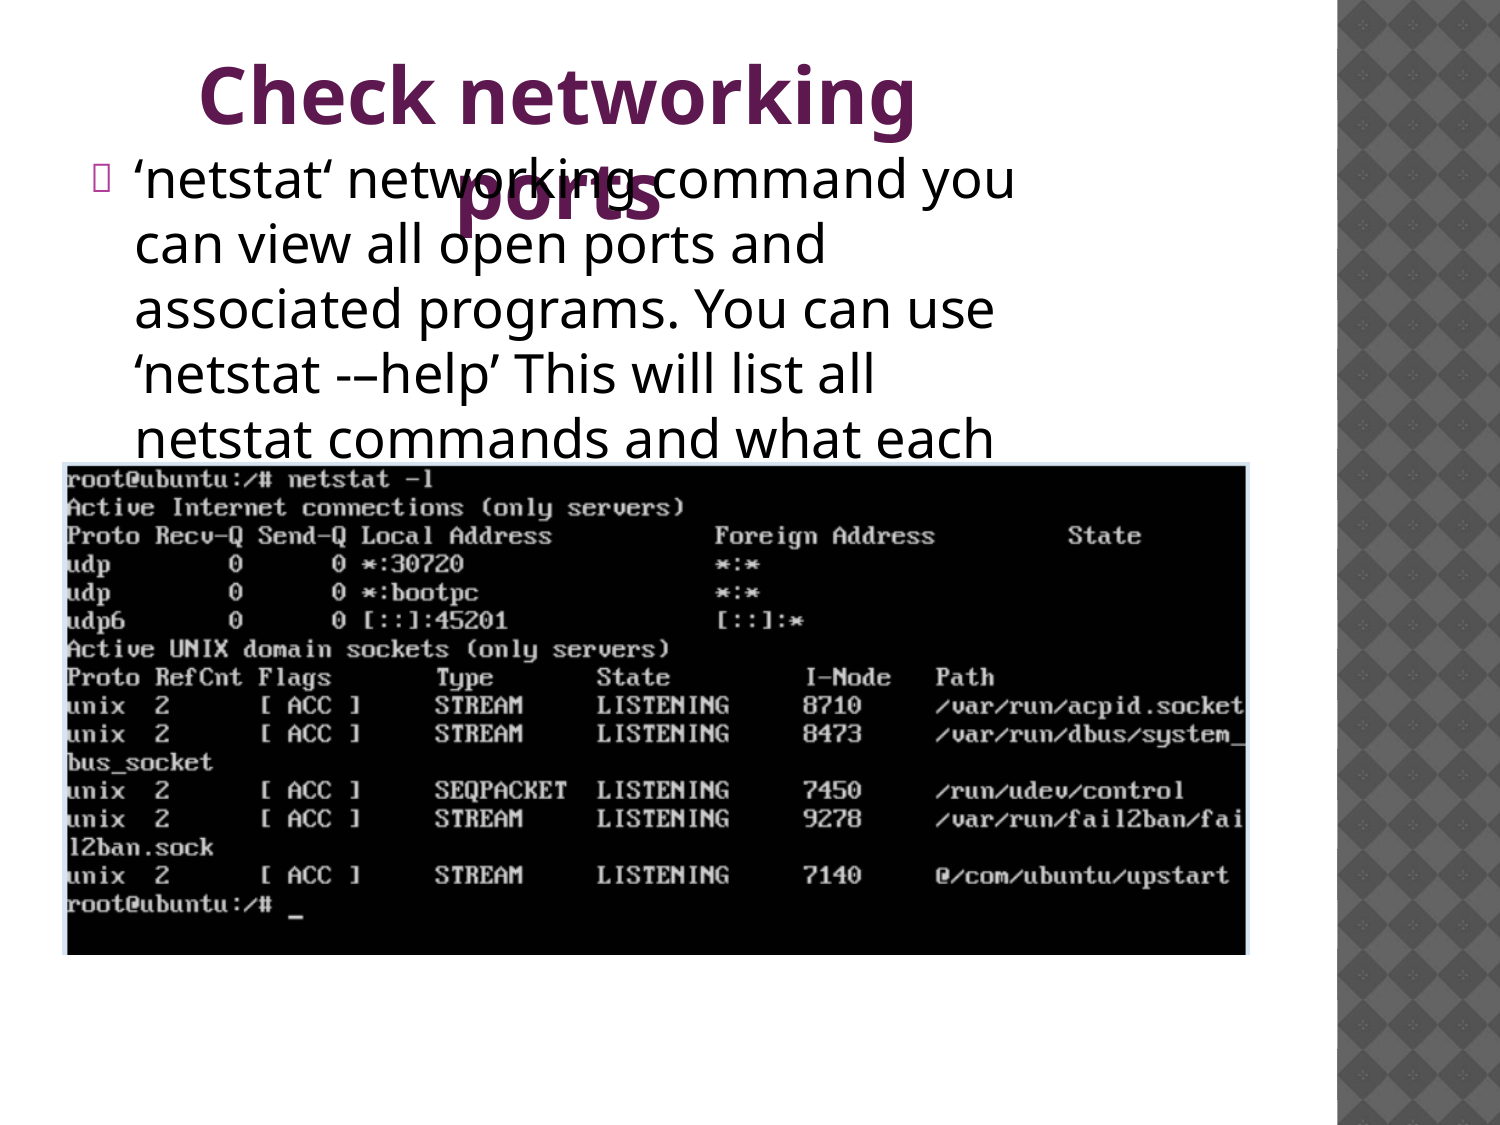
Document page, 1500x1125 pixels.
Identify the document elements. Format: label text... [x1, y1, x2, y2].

picture [62, 462, 1250, 955]
picture [1337, 0, 1500, 1125]
title Check networking ports [75, 37, 1043, 125]
list ‘netstat‘ networking command you can view all open ports and associated programs. You can use ‘netstat -–help’ This will list all netstat commands and what each command is for. For training purposes we will use ‘netstat –l’ –- this will show all ports that are listening. [75, 137, 1043, 388]
